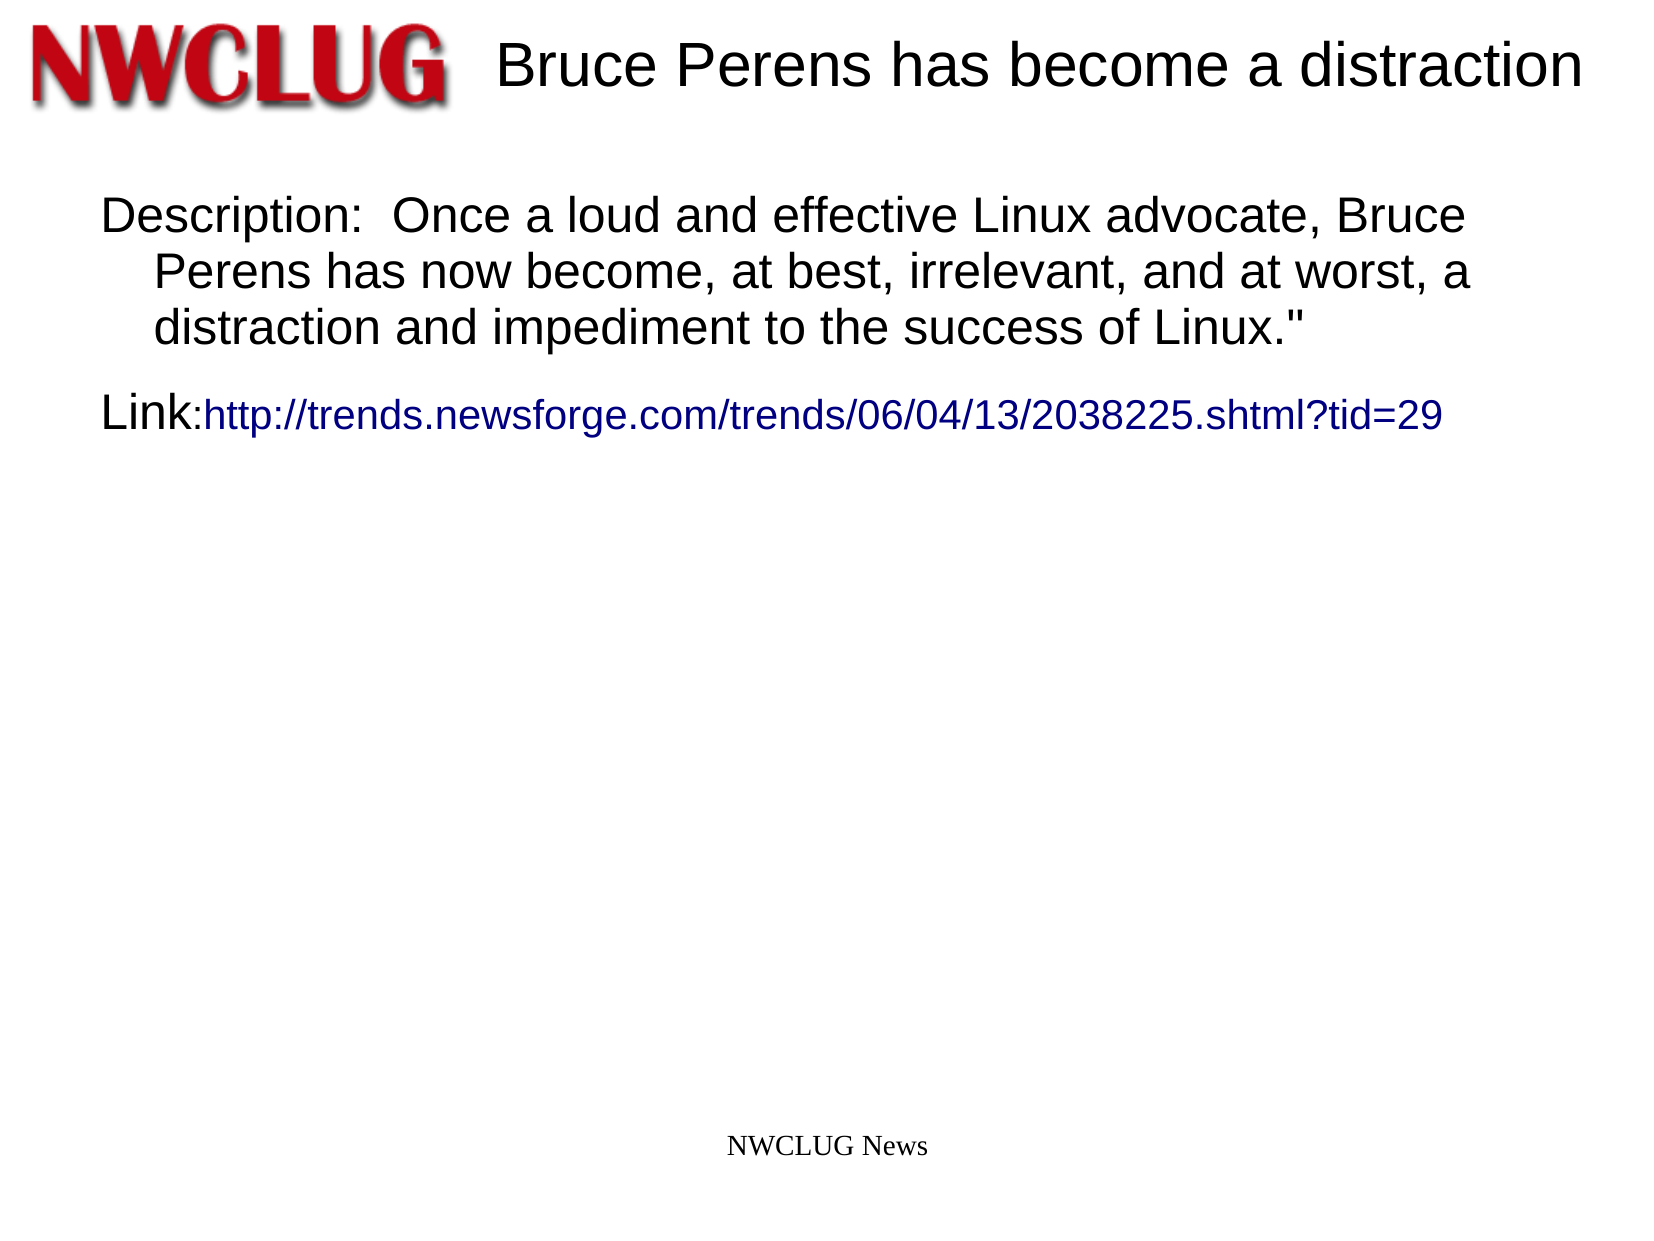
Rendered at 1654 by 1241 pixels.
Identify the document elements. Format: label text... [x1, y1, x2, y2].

list Description: Once a loud and effective Linux advocate, Bruce Perens has now become, at best, irrelevant, and at worst, a distraction and impediment to the success of Linux." Link:http://trends.newsforge.com/trends/06/04/13/2038225.shtml?tid=29 [82, 187, 1571, 1094]
picture [5, 5, 480, 156]
title Bruce Perens has become a distraction [495, 17, 1613, 113]
